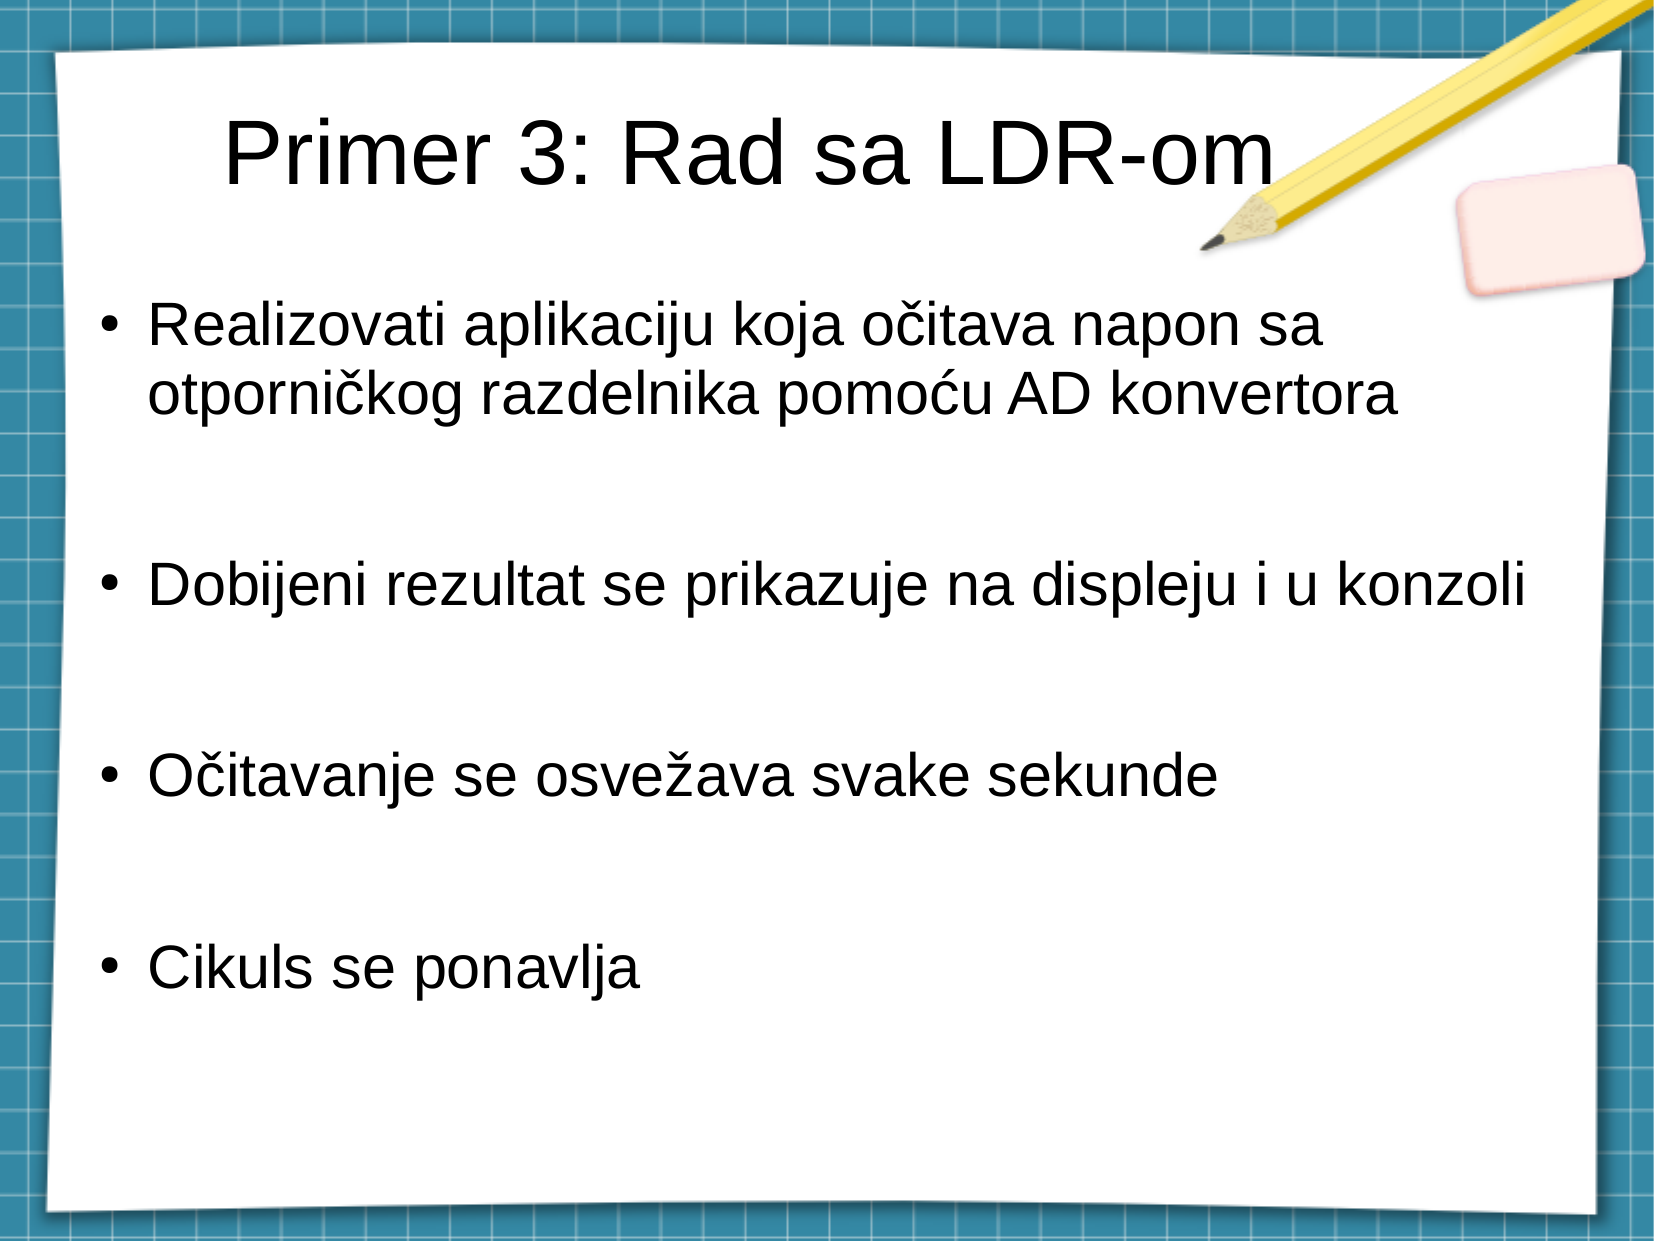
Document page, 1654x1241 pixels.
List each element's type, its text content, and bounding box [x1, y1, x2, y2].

picture [0, 0, 1654, 1241]
title Primer 3: Rad sa LDR-om [82, 49, 1571, 257]
list Realizovati aplikaciju koja očitava napon sa otporničkog razdelnika pomoću AD konvertora Dobijeni rezultat se prikazuje na displeju i u konzoli Očitavanje se osvežava svake sekunde Cikuls se ponavlja [82, 290, 1571, 1010]
